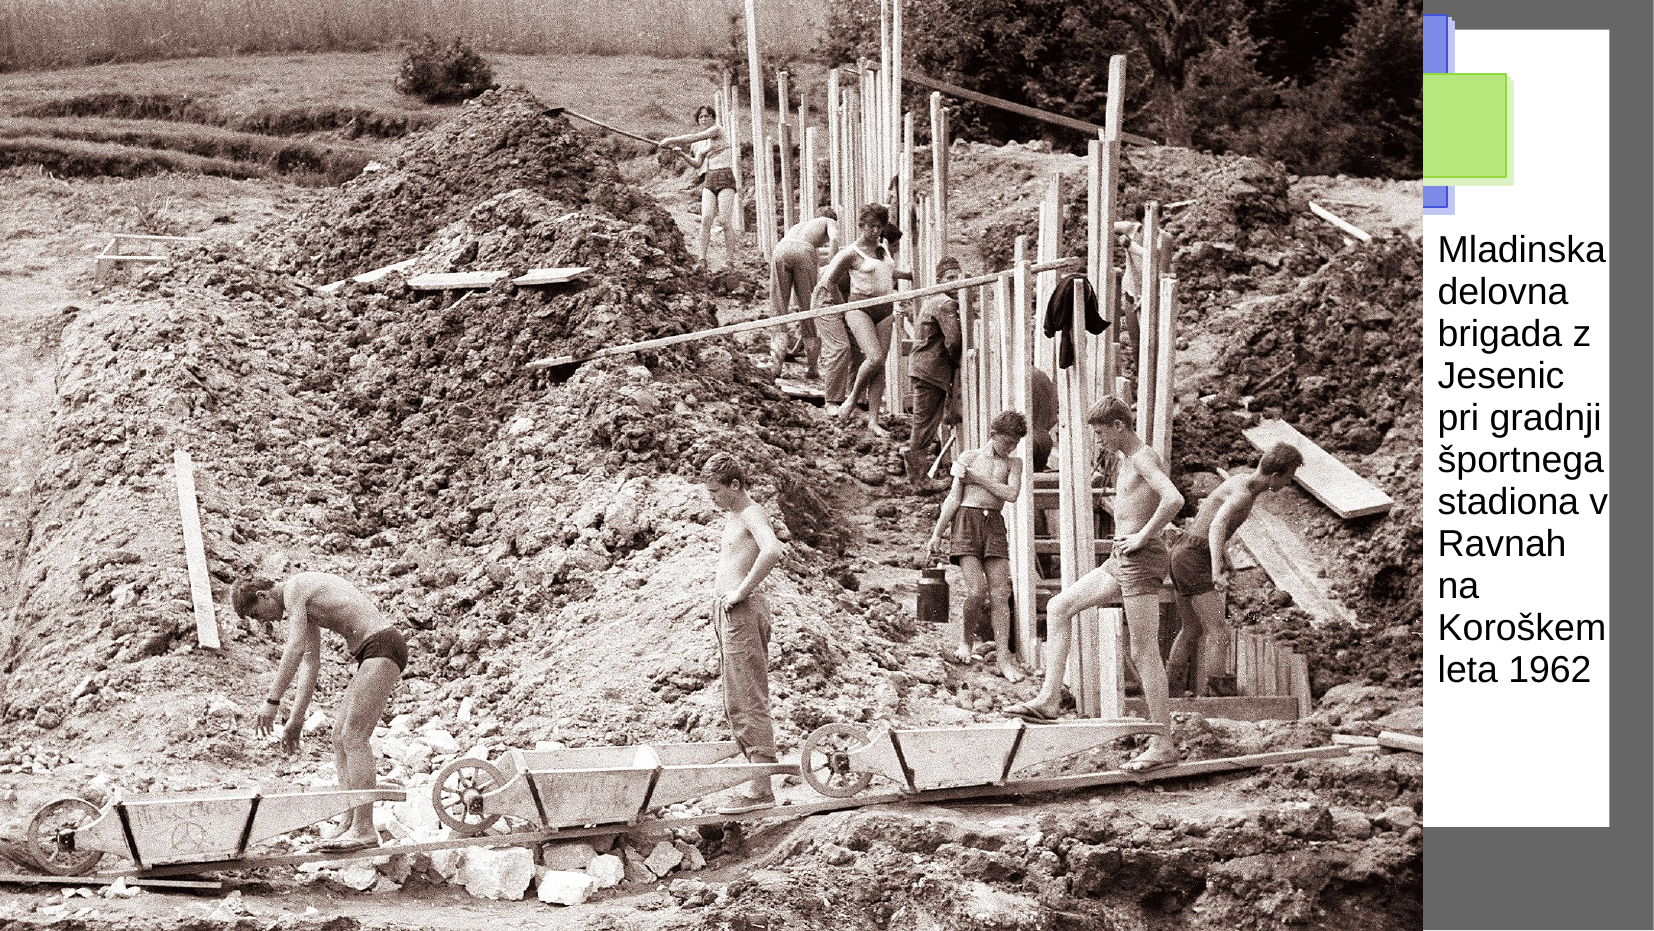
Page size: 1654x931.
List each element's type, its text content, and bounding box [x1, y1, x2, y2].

text_box Mladinska delovna brigada z Jesenic pri gradnji športnega stadiona v Ravnah na Koroškem leta 1962 [1422, 221, 1625, 699]
picture [0, 0, 1423, 931]
